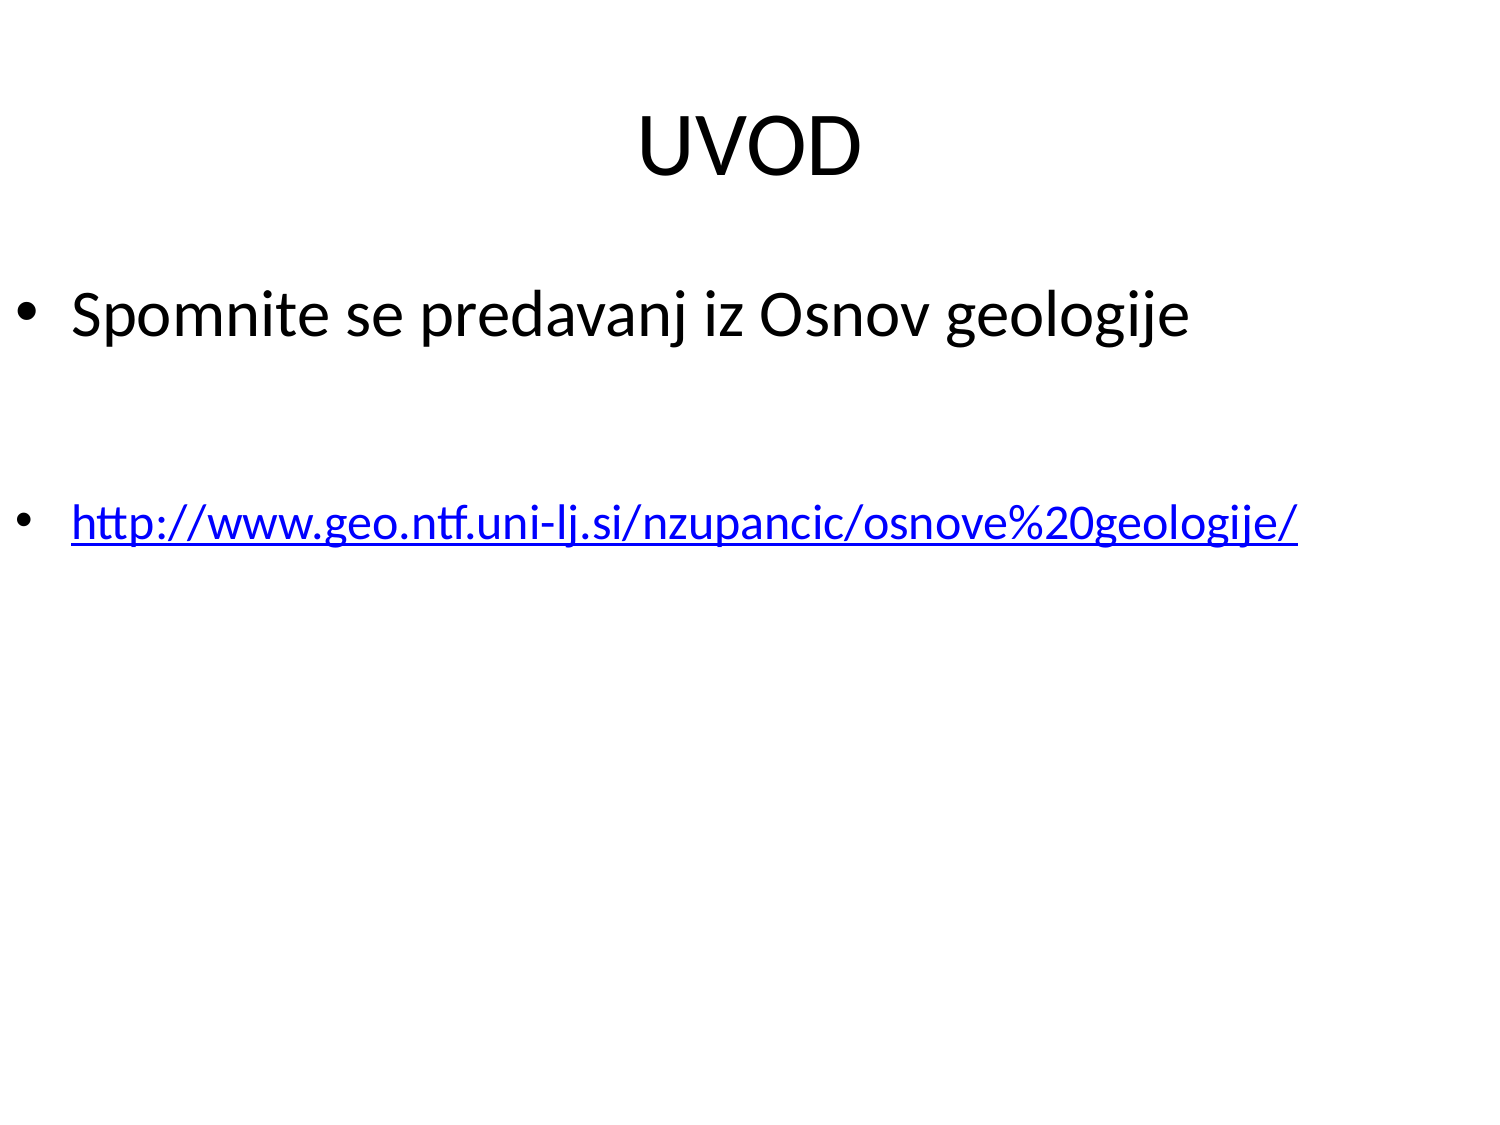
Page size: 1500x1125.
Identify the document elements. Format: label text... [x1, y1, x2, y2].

title UVOD [75, 45, 1425, 233]
list Spomnite se predavanj iz Osnov geologije http://www.geo.ntf.uni-lj.si/nzupancic/osnove%20geologije/ [0, 262, 1500, 1005]
